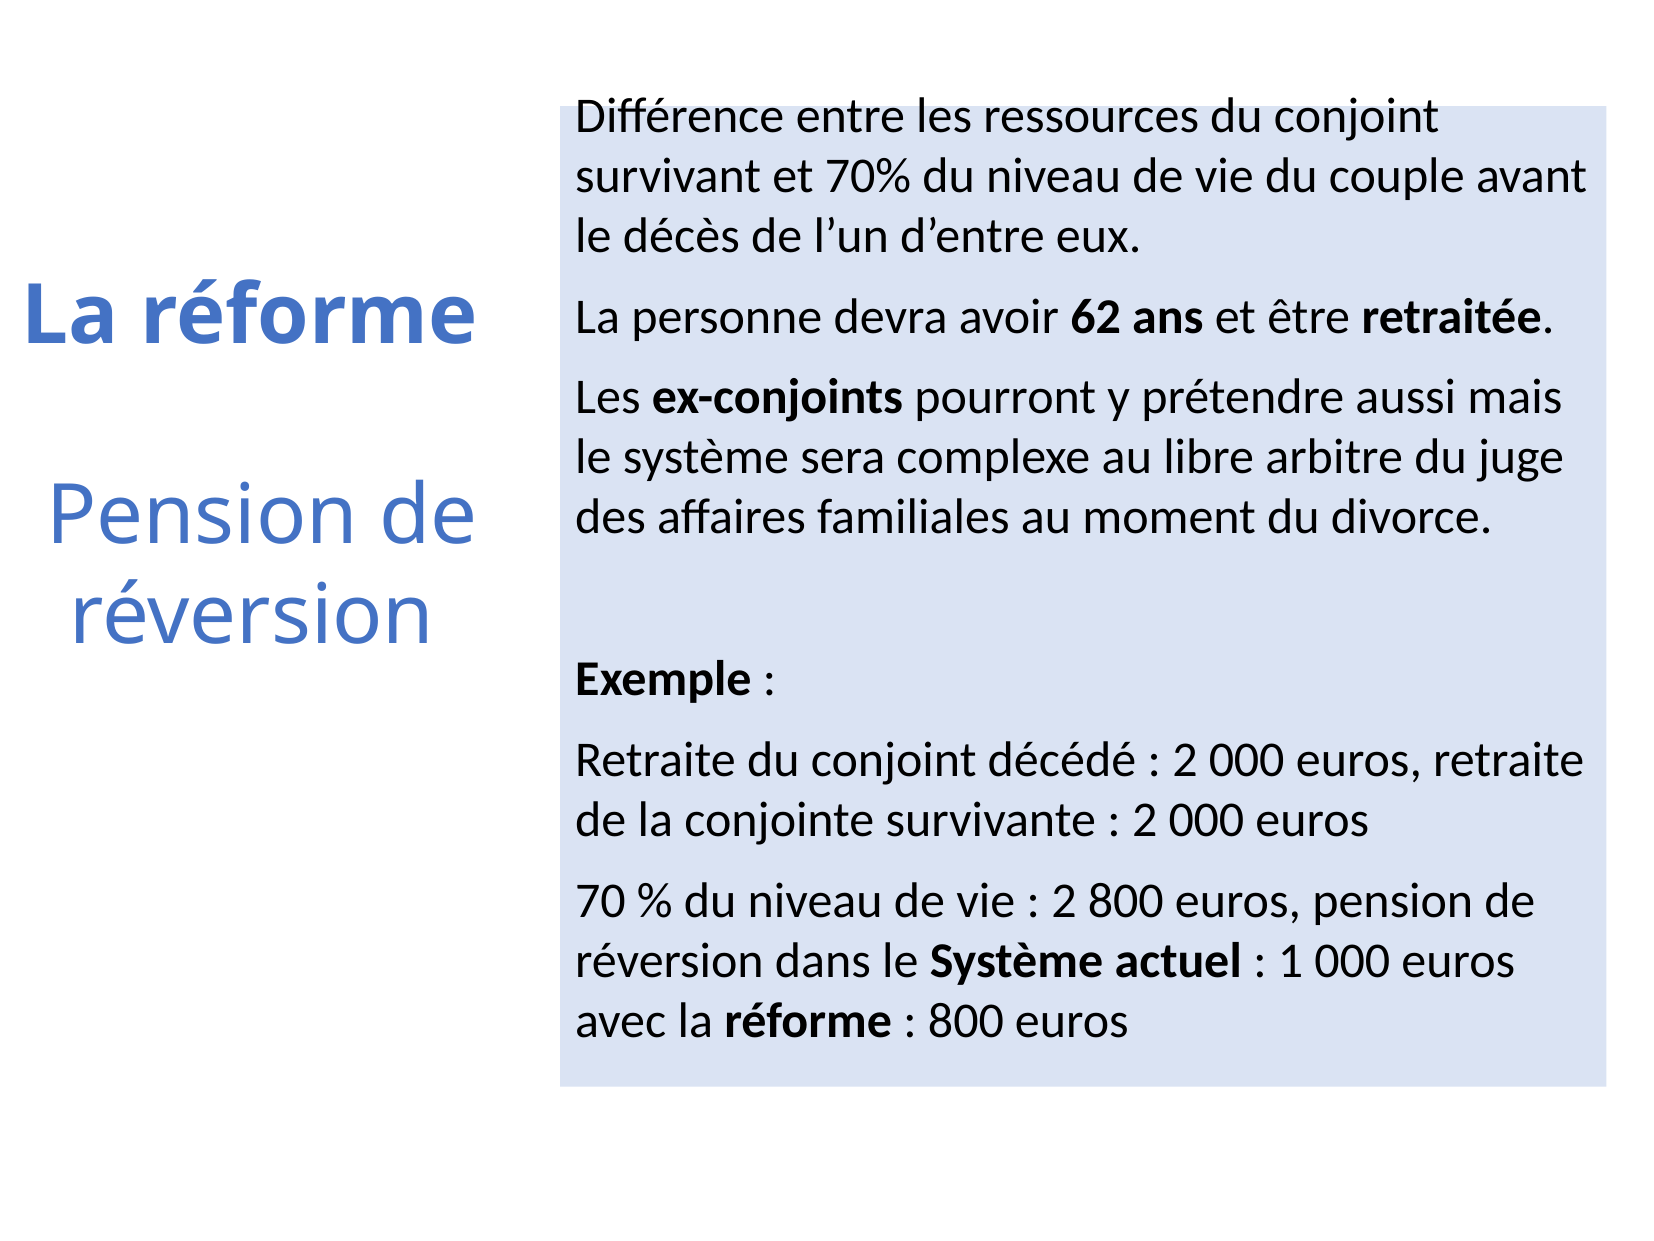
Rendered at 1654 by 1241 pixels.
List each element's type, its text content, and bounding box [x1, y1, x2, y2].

text_box Différence entre les ressources du conjoint survivant et 70% du niveau de vie du couple avant le décès de l’un d’entre eux. La personne devra avoir 62 ans et être retraitée. Les ex-conjoints pourront y prétendre aussi mais le système sera complexe au libre arbitre du juge des affaires familiales au moment du divorce. Exemple : Retraite du conjoint décédé : 2 000 euros, retraite de la conjointe survivante : 2 000 euros 70 % du niveau de vie : 2 800 euros, pension de réversion dans le Système actuel : 1 000 euros avec la réforme : 800 euros [560, 106, 1607, 1087]
title La réforme Pension de réversion [0, 166, 537, 975]
